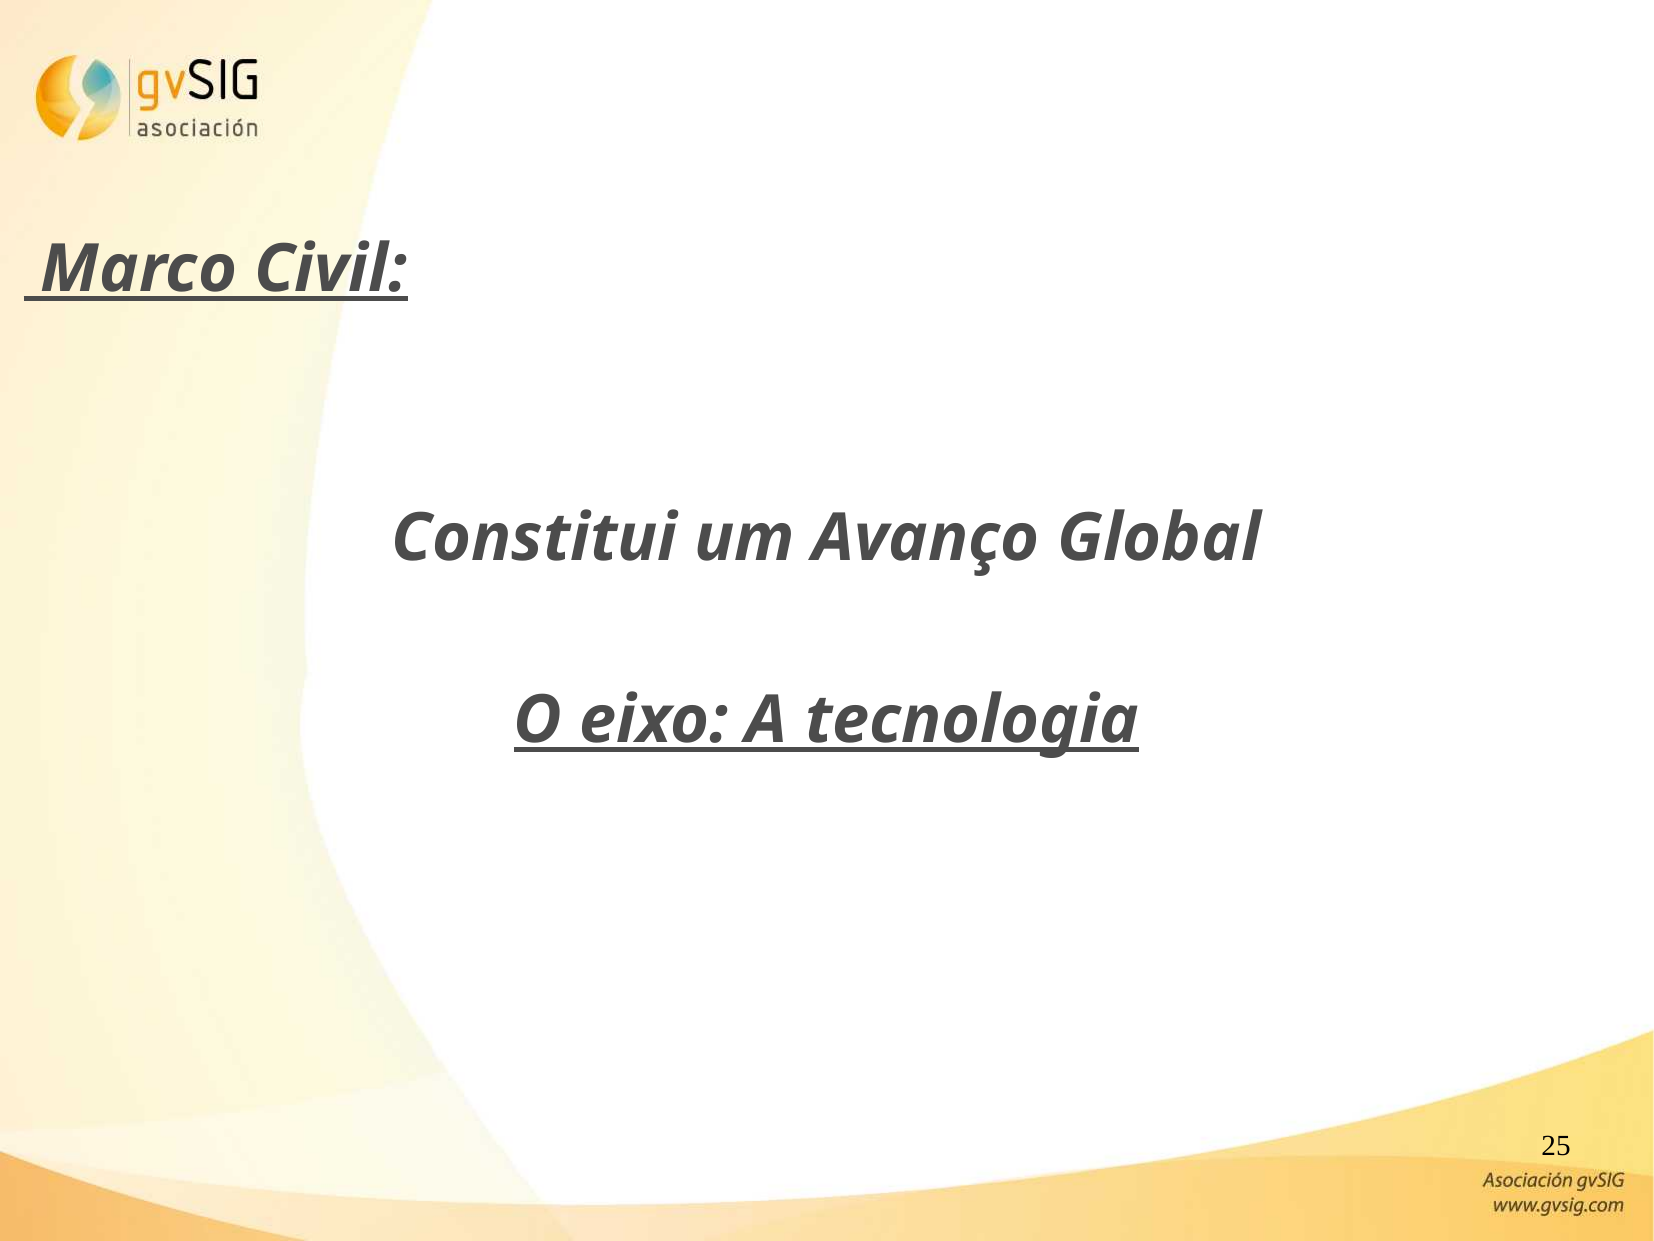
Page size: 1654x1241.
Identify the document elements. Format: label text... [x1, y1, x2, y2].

text_box Constitui um Avanço Global O eixo: A tecnologia [59, 482, 1595, 731]
picture [0, 0, 1654, 1241]
text_box Marco Civil: [23, 226, 1032, 305]
